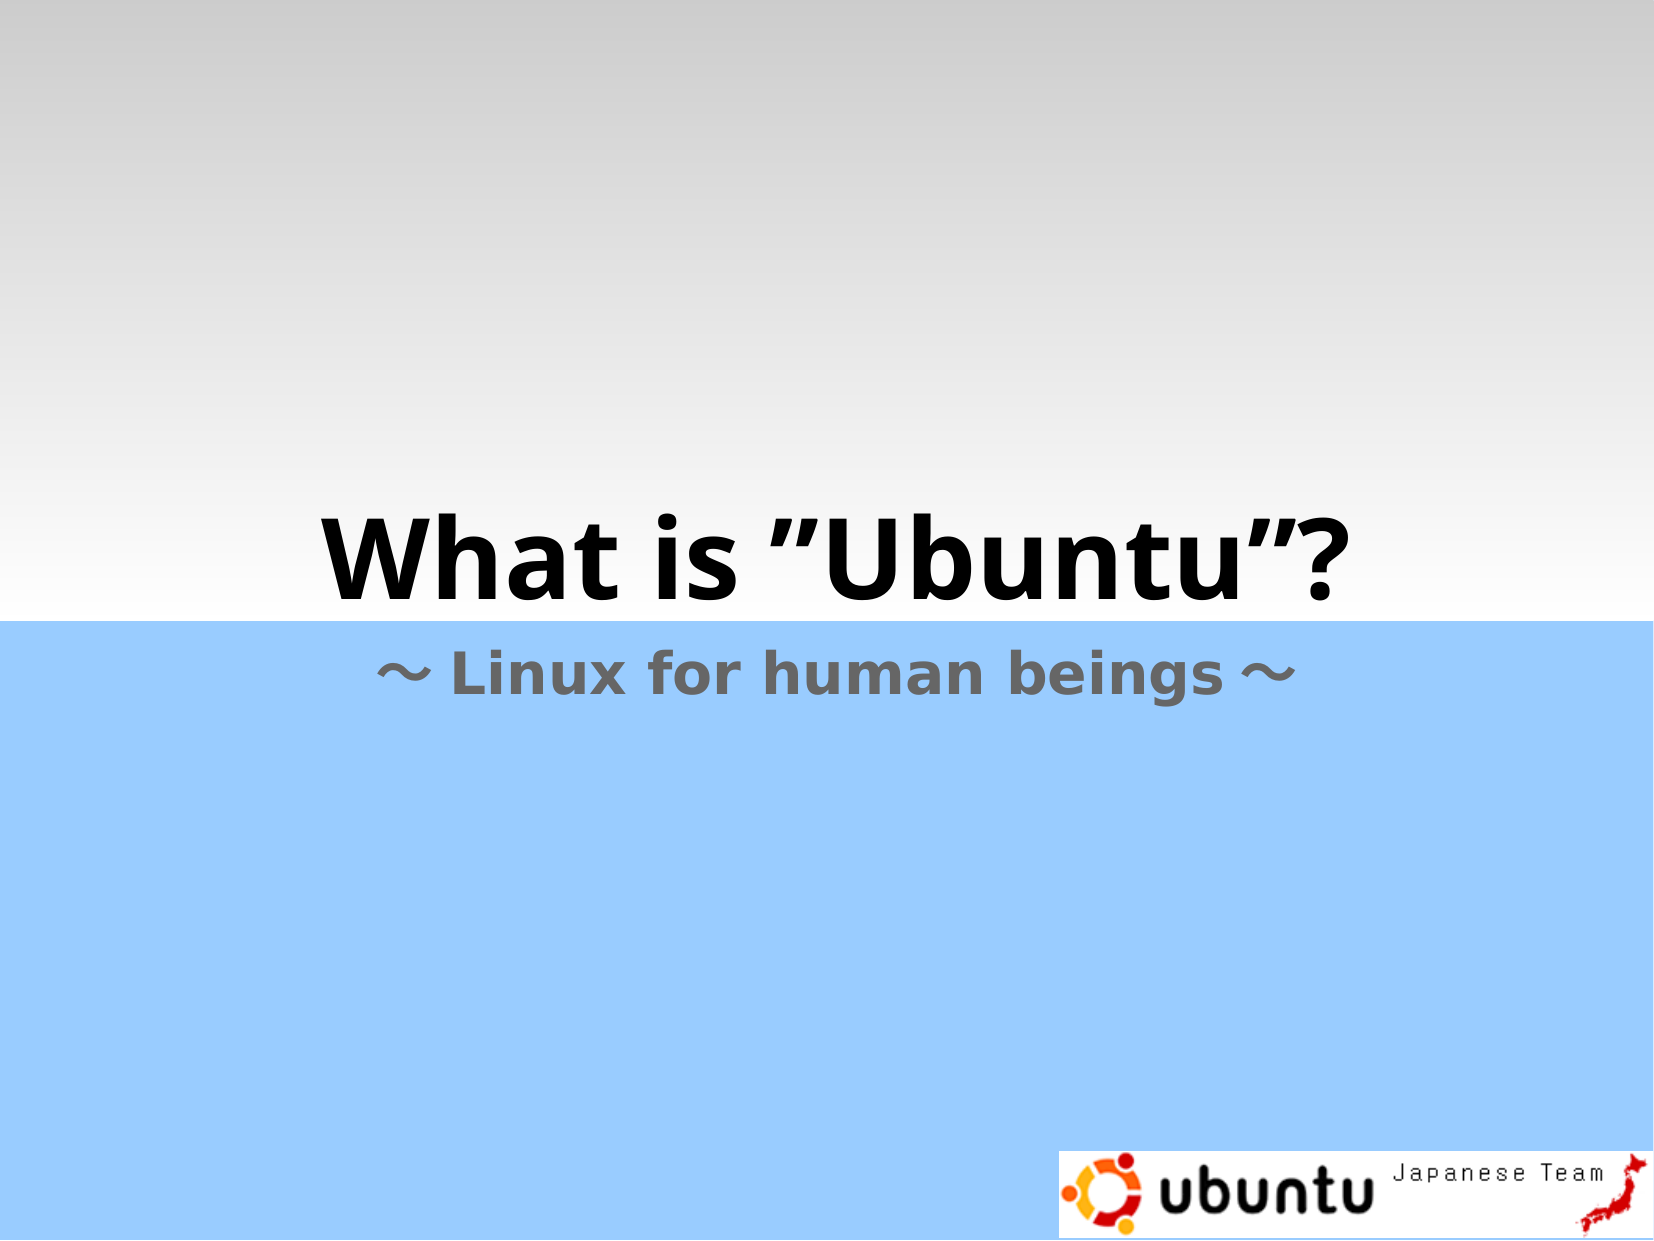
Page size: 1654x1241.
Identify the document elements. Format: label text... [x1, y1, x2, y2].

text_box What is ”Ubuntu”? 〜Linux for human beings〜 [255, 479, 1418, 739]
picture [1059, 1151, 1654, 1238]
